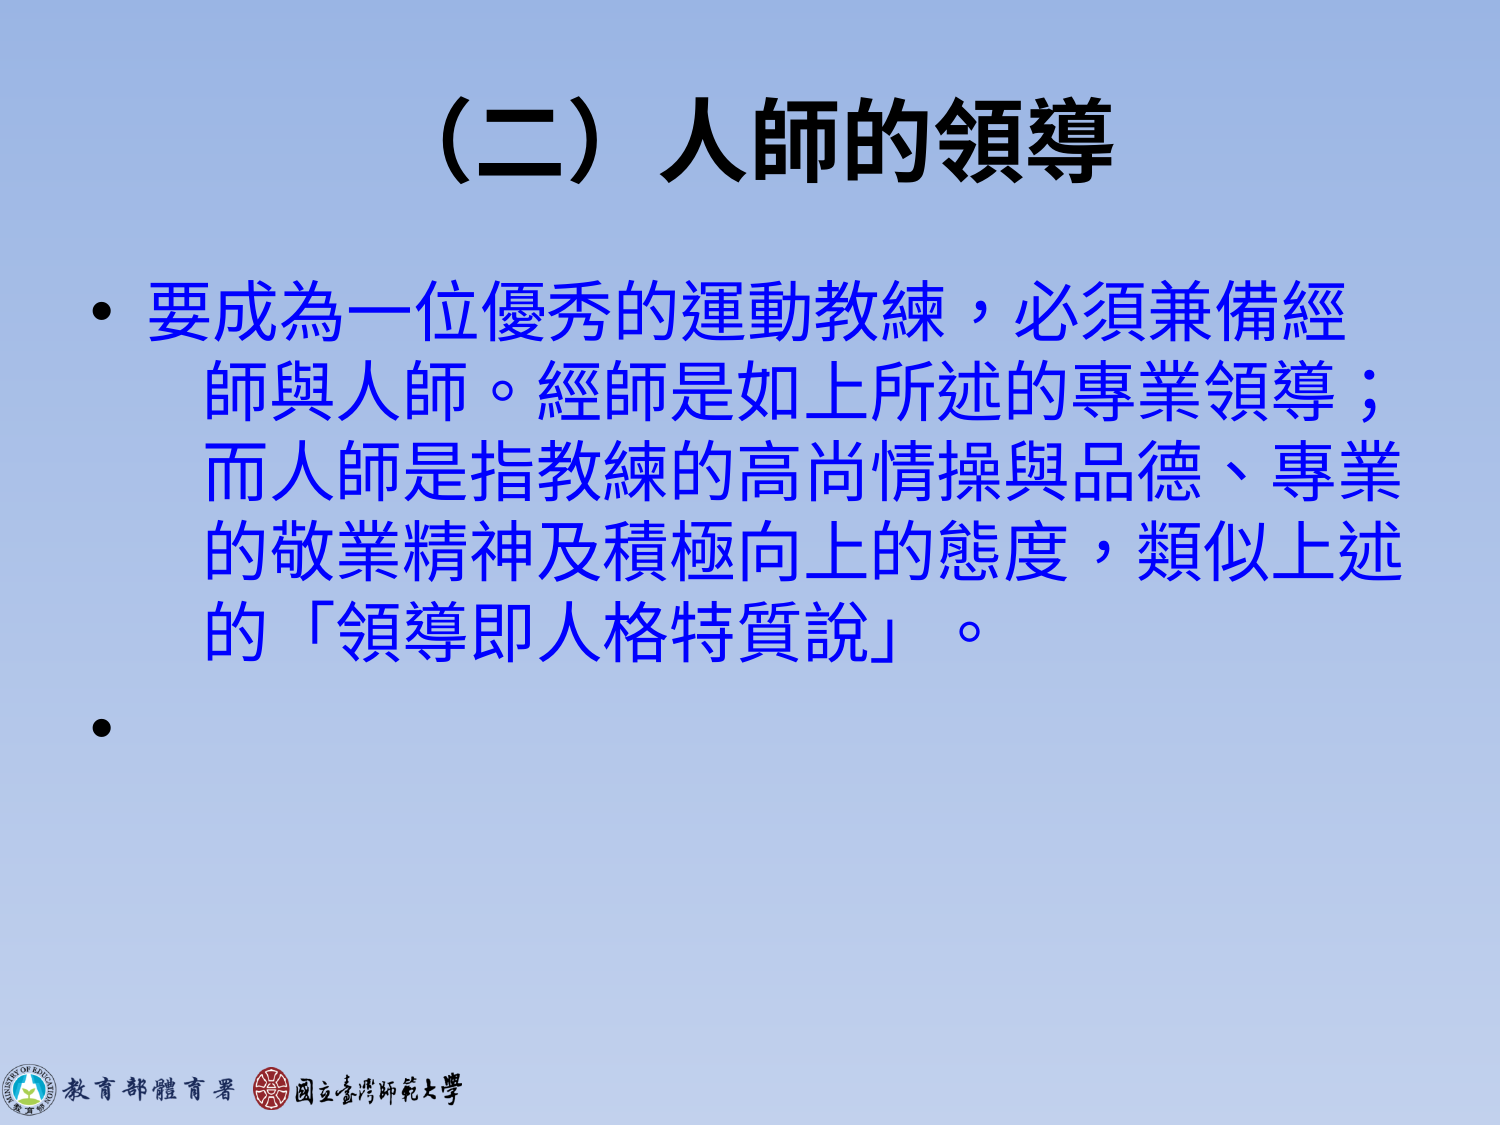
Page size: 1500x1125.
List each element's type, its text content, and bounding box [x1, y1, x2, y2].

list 要成為一位優秀的運動教練，必須兼備經師與人師。經師是如上所述的專業領導；而人師是指教練的高尚情操與品德、專業的敬業精神及積極向上的態度，類似上述的「領導即人格特質說」。 [75, 262, 1426, 1005]
title （二）人師的領導 [75, 45, 1426, 233]
